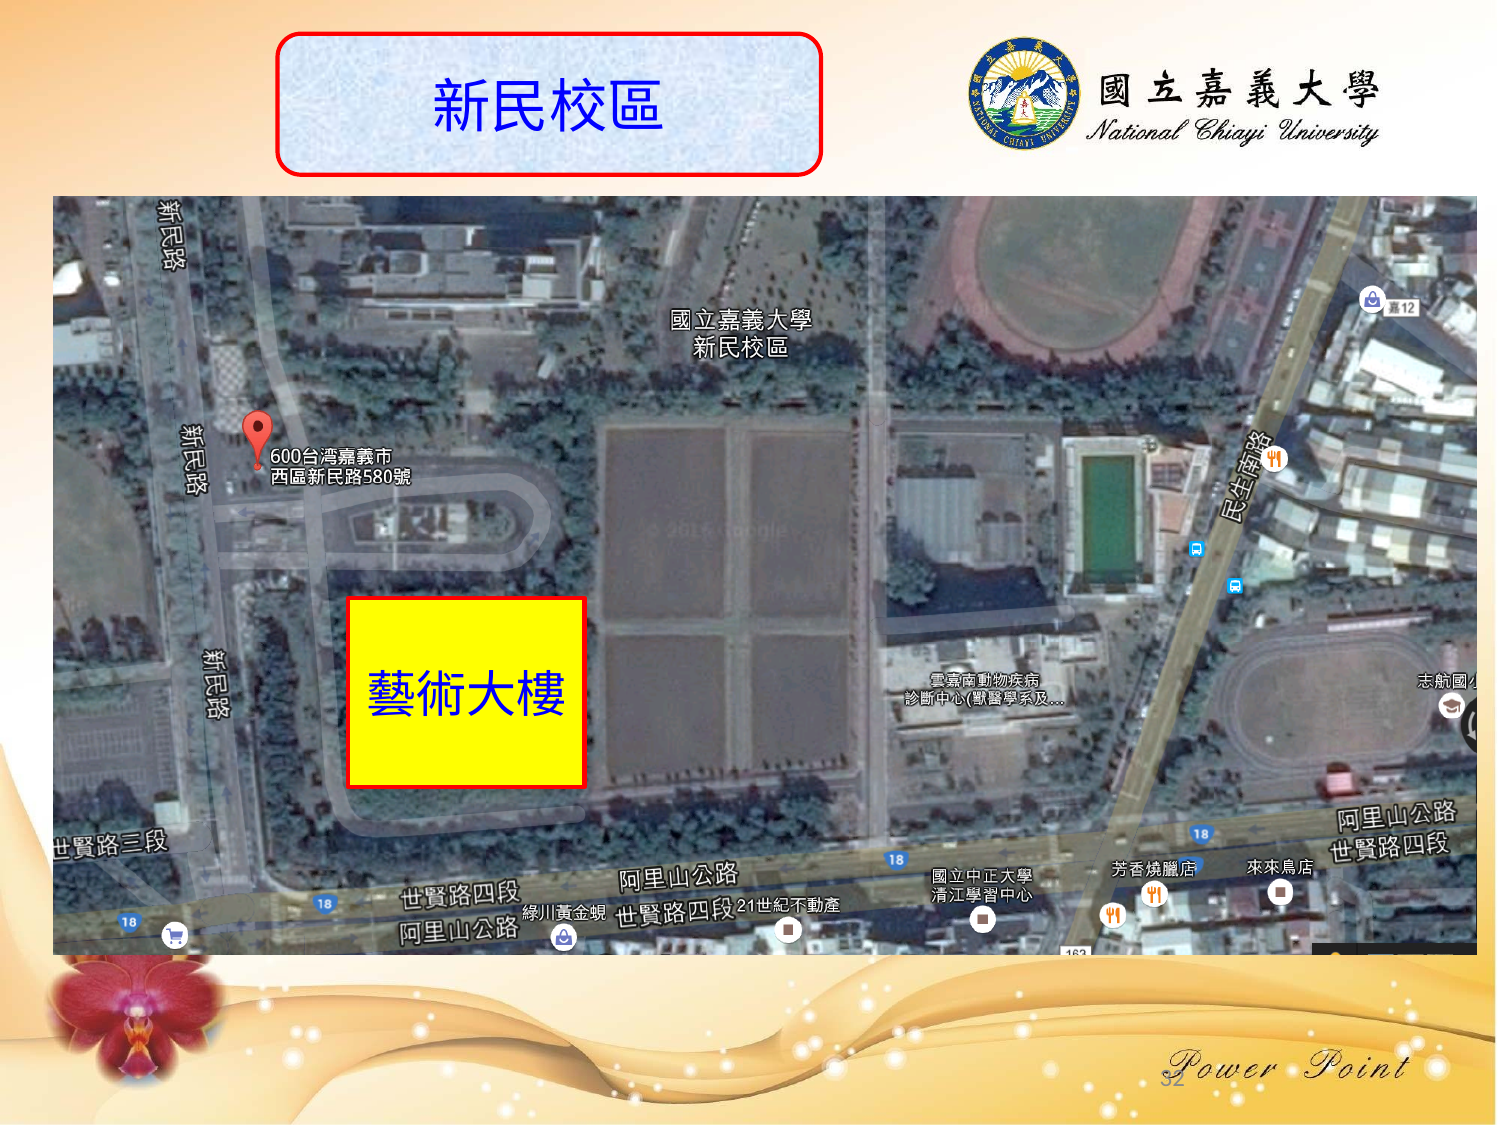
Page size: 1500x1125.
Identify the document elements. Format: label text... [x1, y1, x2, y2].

text_box 藝術大樓 [348, 598, 585, 787]
picture [53, 196, 1477, 955]
text_box 32 [1144, 1046, 1495, 1107]
text_box 新民校區 [277, 33, 821, 175]
